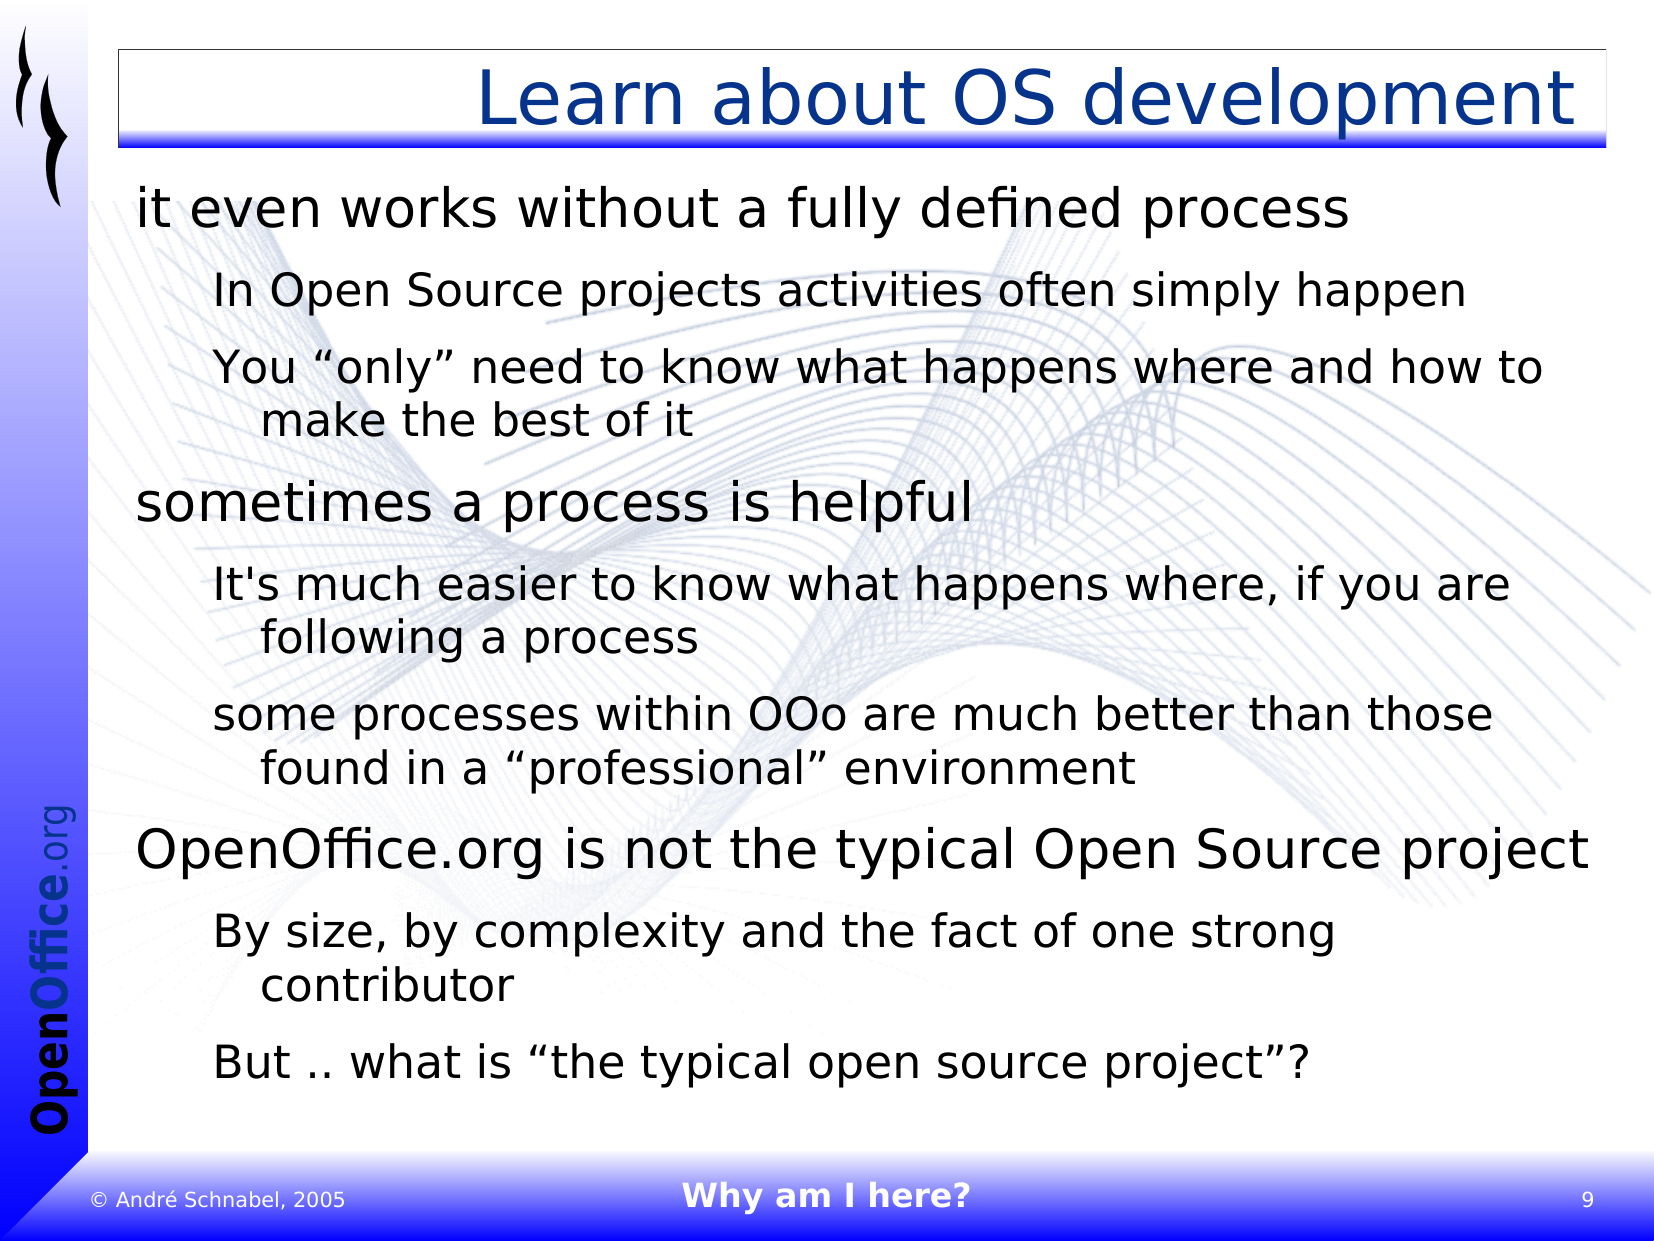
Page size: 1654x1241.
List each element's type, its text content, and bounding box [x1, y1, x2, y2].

list it even works without a fully defined process In Open Source projects activities often simply happen You “only” need to know what happens where and how to make the best of it sometimes a process is helpful It's much easier to know what happens where, if you are following a process some processes within OOo are much better than those found in a “professional” environment OpenOffice.org is not the typical Open Source project By size, by complexity and the fact of one strong contributor But .. what is “the typical open source project”? [118, 177, 1607, 1152]
title Learn about OS development [118, 49, 1607, 148]
